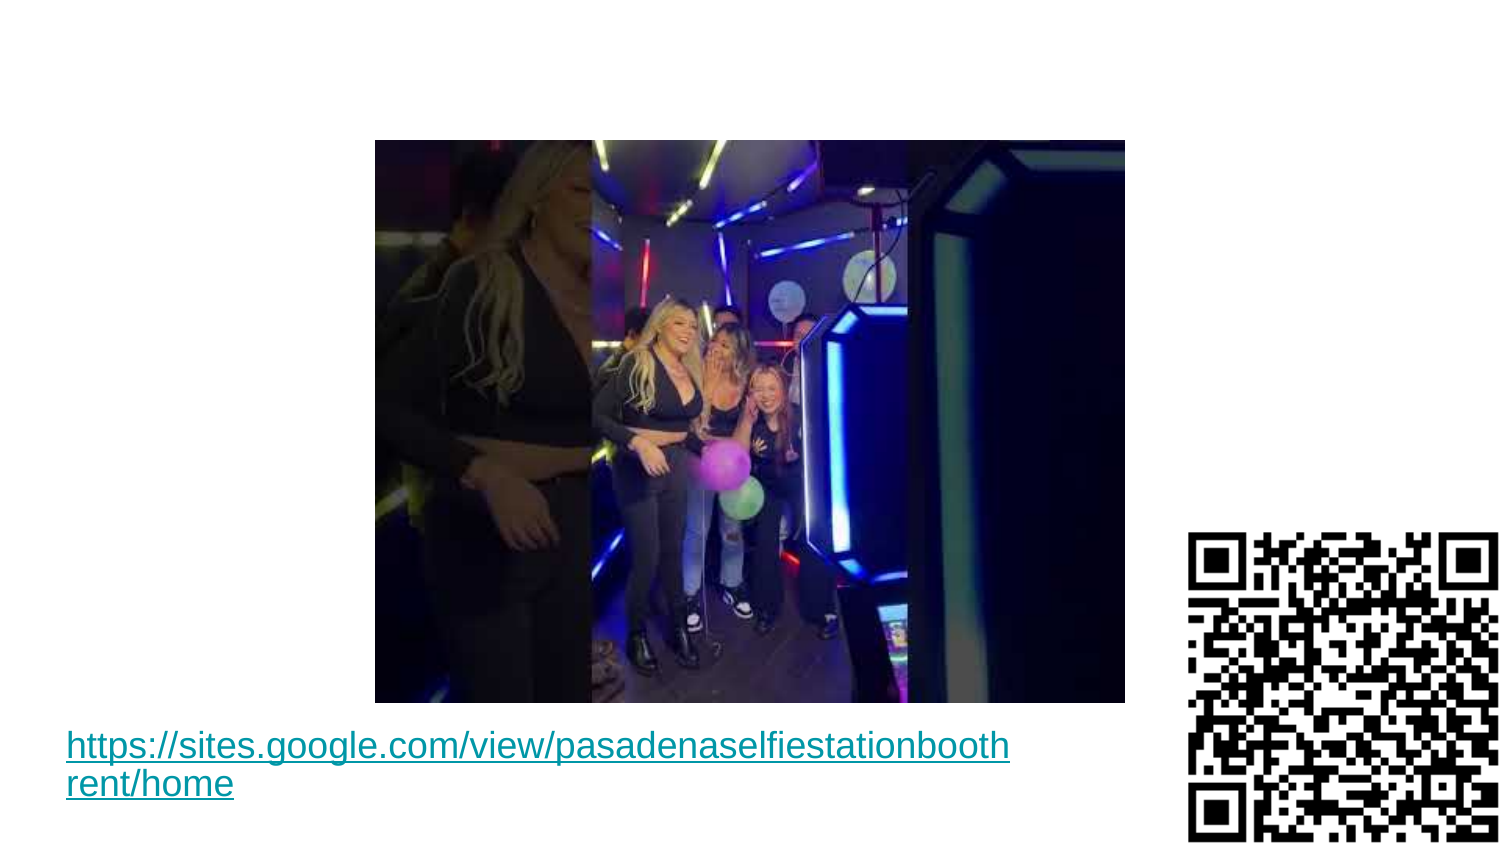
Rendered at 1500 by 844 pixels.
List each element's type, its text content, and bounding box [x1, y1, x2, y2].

picture [1187, 531, 1500, 844]
list https://sites.google.com/view/pasadenaselfiestationboothrent/home [51, 694, 1036, 794]
picture [375, 140, 1125, 704]
